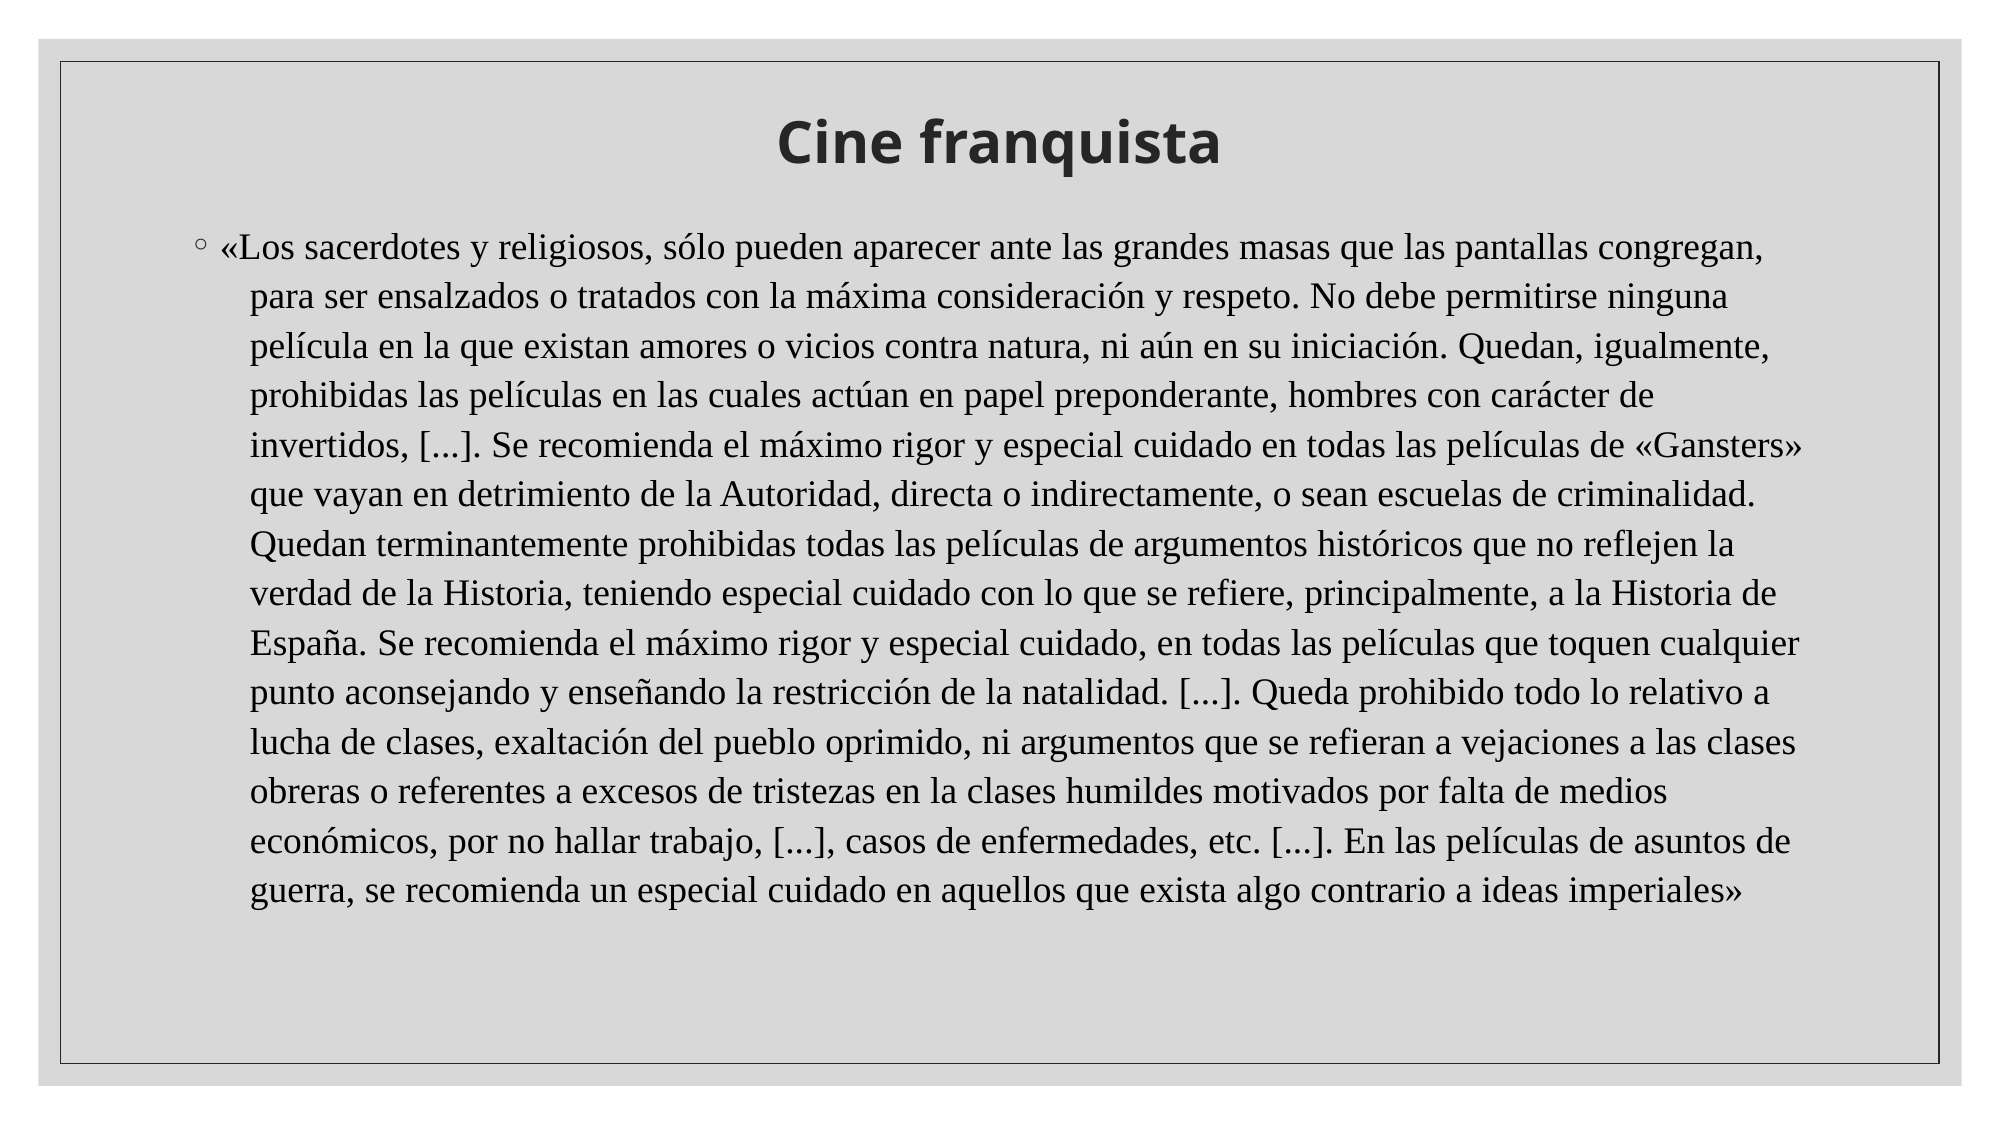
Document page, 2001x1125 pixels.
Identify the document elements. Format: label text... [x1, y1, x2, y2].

list «Los sacerdotes y religiosos, sólo pueden aparecer ante las grandes masas que las pantallas congregan, para ser ensalzados o tratados con la máxima consideración y respeto. No debe permitirse ninguna película en la que existan amores o vicios contra natura, ni aún en su iniciación. Quedan, igualmente, prohibidas las películas en las cuales actúan en papel preponderante, hombres con carácter de invertidos, [...]. Se recomienda el máximo rigor y especial cuidado en todas las películas de «Gansters» que vayan en detrimiento de la Autoridad, directa o indirectamente, o sean escuelas de criminalidad. Quedan terminantemente prohibidas todas las películas de argumentos históricos que no reflejen la verdad de la Historia, teniendo especial cuidado con lo que se refiere, principalmente, a la Historia de España. Se recomienda el máximo rigor y especial cuidado, en todas las películas que toquen cualquier punto aconsejando y enseñando la restricción de la natalidad. [...]. Queda prohibido todo lo relativo a lucha de clases, exaltación del pueblo oprimido, ni argumentos que se refieran a vejaciones a las clases obreras o referentes a excesos de tristezas en la clases humildes motivados por falta de medios económicos, por no hallar trabajo, [...], casos de enfermedades, etc. [...]. En las películas de asuntos de guerra, se recomienda un especial cuidado en aquellos que exista algo contrario a ideas imperiales» [174, 210, 1825, 977]
title Cine franquista [174, 105, 1825, 185]
